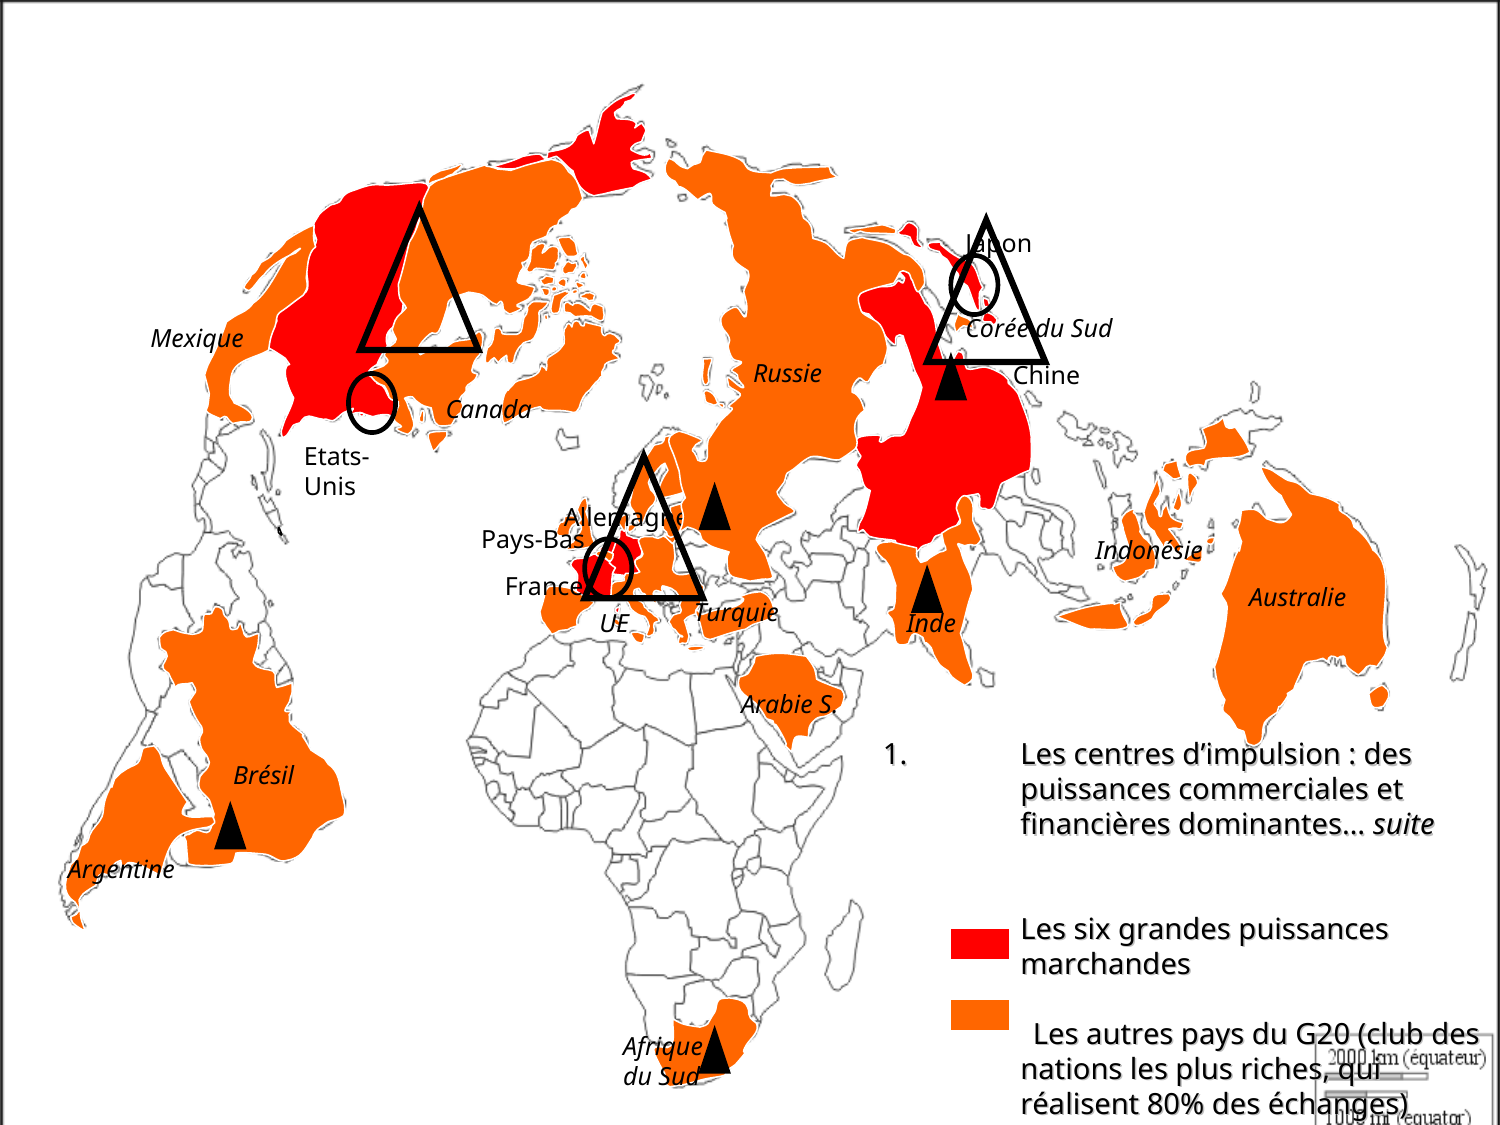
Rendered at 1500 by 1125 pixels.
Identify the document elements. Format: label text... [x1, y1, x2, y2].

text_box Mexique [135, 314, 278, 360]
text_box [633, 467, 654, 493]
text_box [950, 999, 1010, 1031]
text_box [954, 351, 964, 358]
text_box [579, 253, 589, 270]
text_box [897, 222, 922, 249]
text_box [672, 1018, 681, 1023]
text_box [580, 292, 595, 301]
text_box Chine [998, 352, 1140, 398]
text_box [622, 533, 694, 595]
text_box [686, 646, 705, 651]
text_box Etats-Unis [289, 432, 431, 508]
text_box [1114, 573, 1145, 582]
text_box [351, 376, 393, 417]
text_box [81, 606, 345, 866]
text_box Canada [430, 385, 573, 431]
text_box Brésil [218, 751, 361, 797]
text_box [777, 727, 810, 753]
text_box [1185, 416, 1251, 467]
text_box Indonésie [1080, 527, 1306, 573]
text_box Allemagne [680, 528, 701, 540]
text_box [557, 236, 579, 257]
text_box [1133, 593, 1171, 626]
text_box [485, 301, 549, 364]
text_box Japon [990, 251, 1001, 266]
text_box [1172, 489, 1182, 511]
text_box [929, 646, 973, 686]
text_box [727, 377, 738, 392]
text_box [476, 331, 483, 348]
text_box [1056, 602, 1129, 630]
text_box UE [584, 602, 727, 646]
text_box France [594, 562, 629, 595]
text_box [447, 339, 472, 346]
text_box France [490, 562, 586, 608]
text_box [239, 93, 653, 438]
text_box [950, 928, 1010, 960]
text_box [540, 288, 550, 296]
text_box [927, 242, 960, 268]
picture [0, 0, 1500, 1125]
text_box [557, 278, 568, 288]
text_box Pays-Bas [589, 542, 604, 561]
text_box [1143, 474, 1184, 527]
text_box [419, 410, 425, 423]
text_box [647, 149, 1032, 610]
text_box [579, 272, 587, 280]
text_box [1214, 466, 1388, 746]
text_box Allemagne [614, 493, 673, 540]
text_box Allemagne [663, 493, 685, 530]
text_box Argentine [53, 846, 195, 892]
text_box [708, 997, 758, 1039]
text_box [512, 320, 621, 413]
text_box [731, 365, 738, 379]
text_box [848, 224, 896, 234]
text_box [964, 264, 983, 304]
text_box [933, 345, 943, 358]
text_box Japon [991, 220, 1093, 266]
text_box [702, 358, 712, 385]
text_box [610, 573, 628, 595]
text_box [563, 302, 605, 321]
text_box [702, 634, 728, 640]
text_box [983, 297, 990, 304]
text_box Chine [998, 352, 1039, 358]
text_box Turquie [679, 588, 821, 634]
text_box [738, 653, 819, 680]
text_box [539, 608, 584, 635]
text_box [550, 290, 570, 314]
text_box [572, 281, 584, 295]
text_box [562, 261, 578, 275]
text_box Allemagne [549, 493, 624, 540]
text_box Japon [950, 220, 982, 257]
text_box [204, 360, 253, 424]
text_box Russie [738, 350, 880, 396]
text_box [1368, 685, 1389, 708]
text_box [604, 542, 628, 562]
text_box Pays-Bas [466, 515, 594, 561]
text_box Australie [1234, 574, 1377, 620]
text_box Japon [972, 258, 988, 266]
text_box [66, 892, 86, 932]
text_box Arabie S. [726, 680, 869, 727]
text_box Corée du Sud [950, 304, 1036, 351]
text_box [703, 390, 725, 408]
text_box [1120, 508, 1140, 527]
text_box [428, 431, 447, 452]
text_box Corée du Sud [1026, 304, 1164, 351]
text_box [540, 275, 555, 286]
text_box [956, 263, 964, 277]
text_box Les centres d’impulsion : des puissances commerciales et financières dominantes… suite Les six grandes puissances marchandes Les autres pays du G20 (club des nations les plus riches, qui réalisent 80% des échanges) [868, 727, 1500, 1125]
text_box [702, 1034, 727, 1071]
text_box Japon [977, 231, 990, 257]
text_box [366, 218, 453, 346]
text_box [1187, 472, 1198, 503]
text_box [1162, 460, 1182, 480]
text_box Afrique du Sud [608, 1023, 751, 1099]
text_box Inde [891, 600, 1034, 646]
